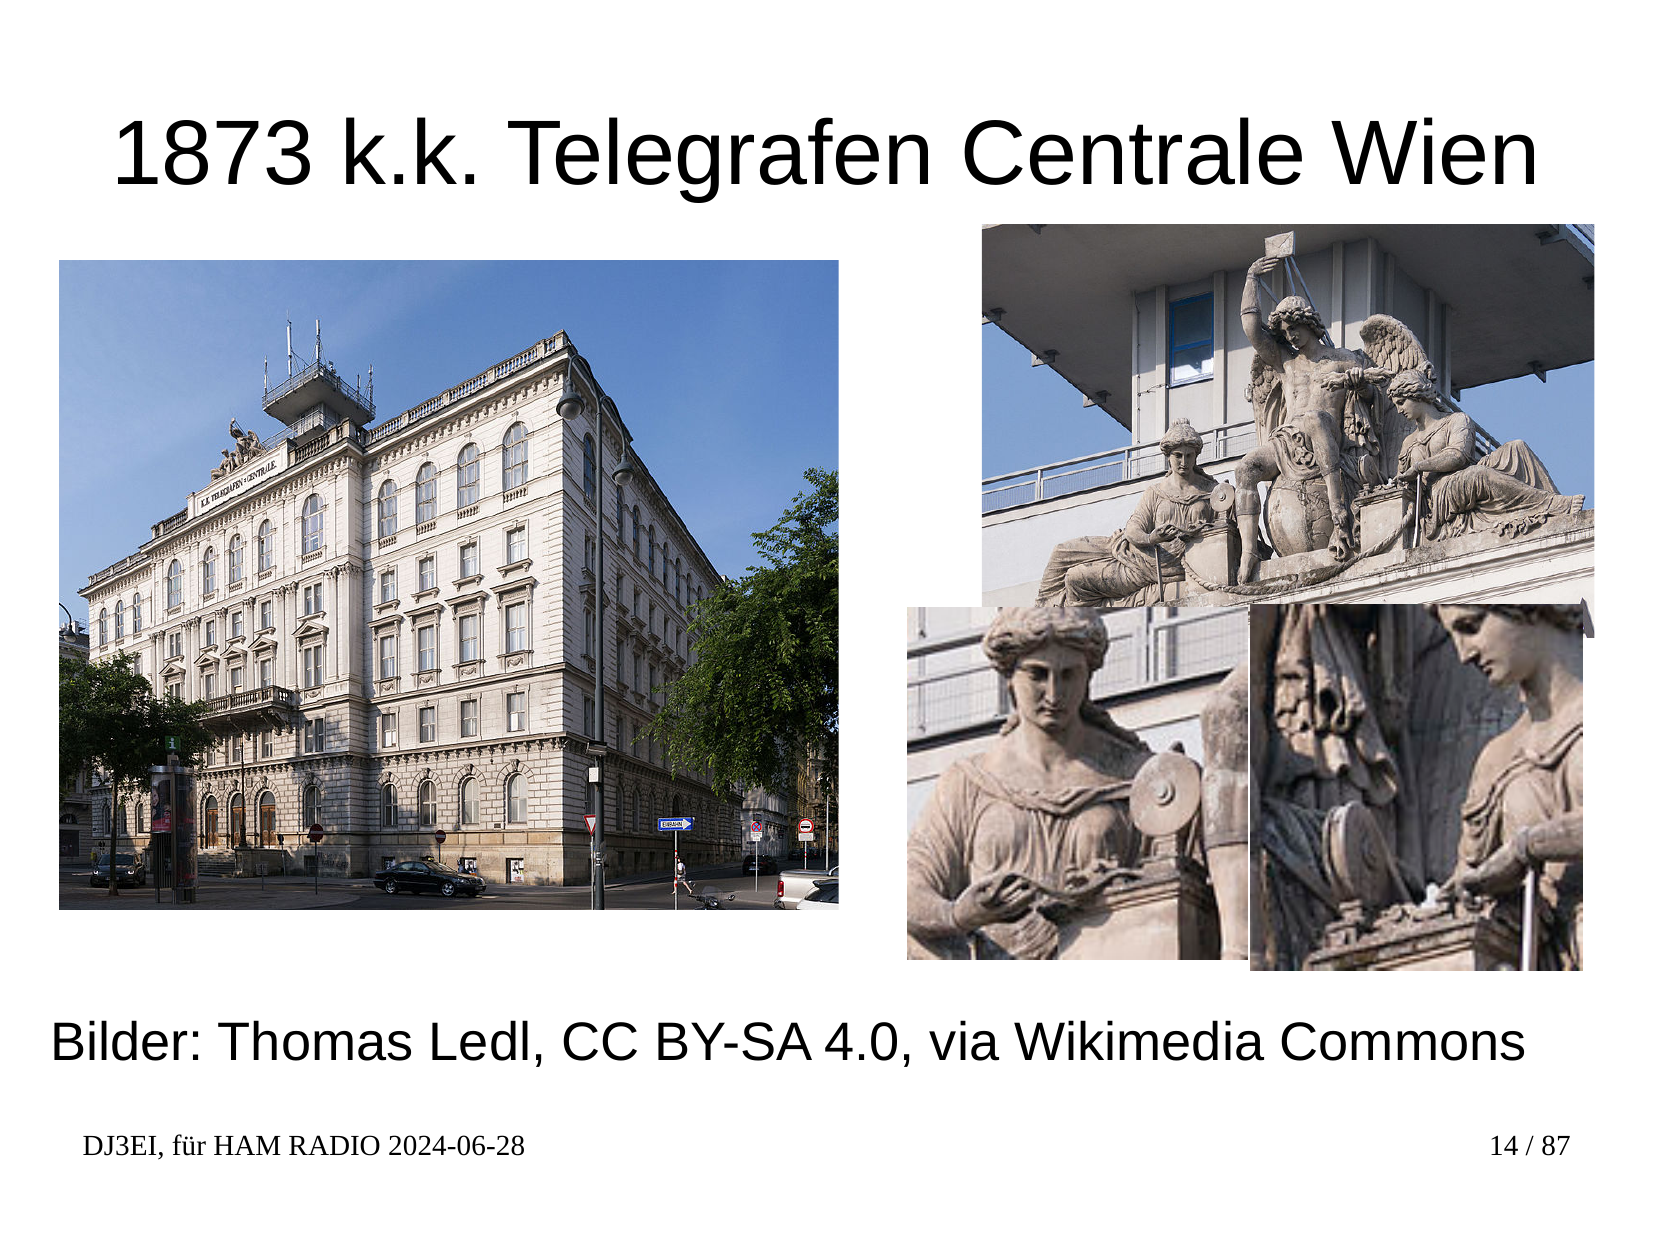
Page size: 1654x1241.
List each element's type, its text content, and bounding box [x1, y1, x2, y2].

picture [59, 260, 839, 910]
text_box Bilder: Thomas Ledl, CC BY-SA 4.0, via Wikimedia Commons [35, 1003, 1583, 1080]
title 1873 k.k. Telegrafen Centrale Wien [82, 49, 1571, 257]
picture [907, 224, 1595, 971]
